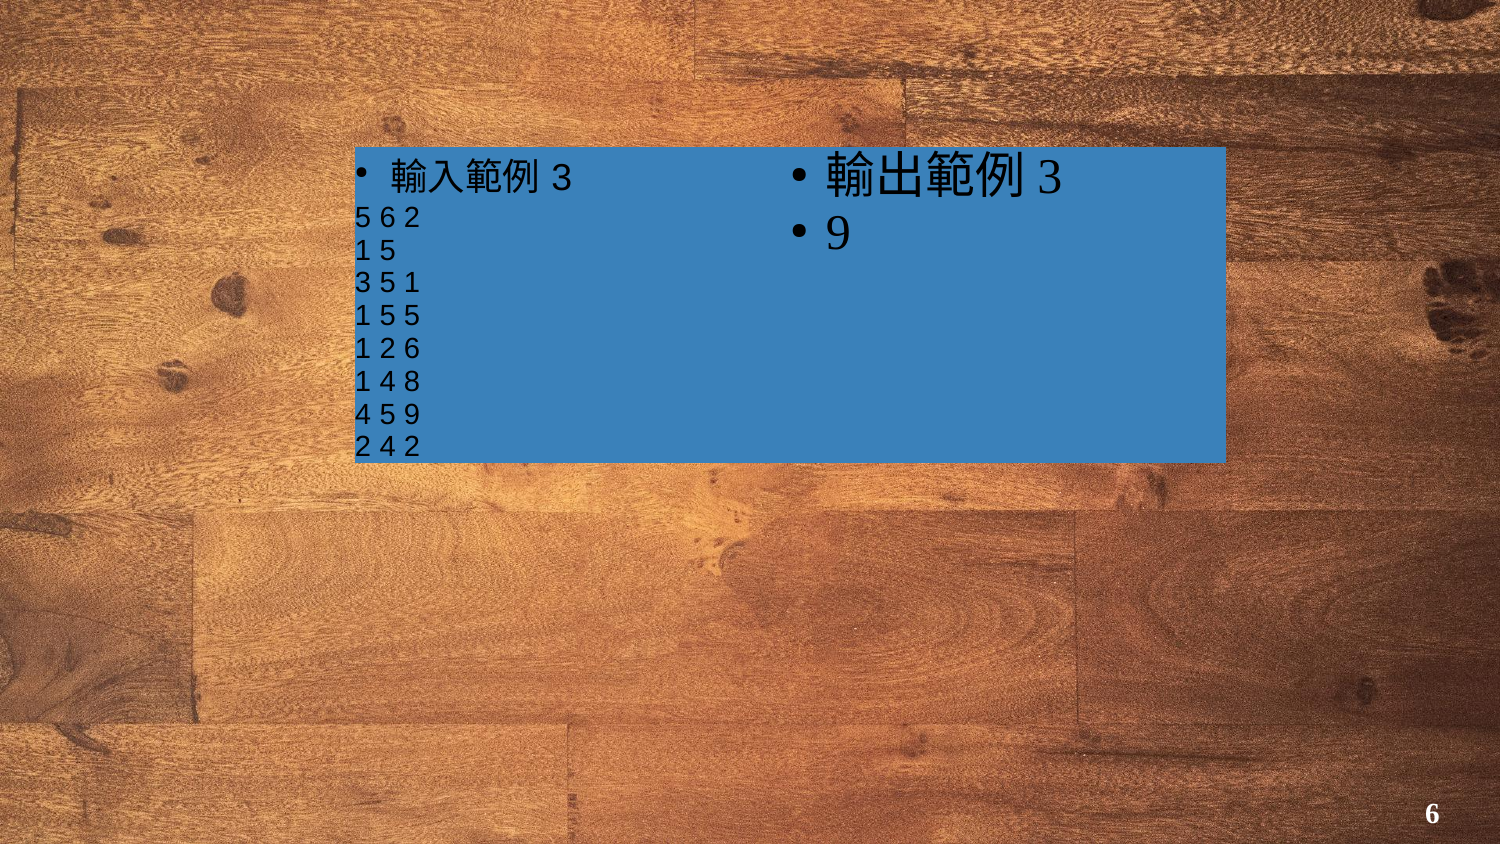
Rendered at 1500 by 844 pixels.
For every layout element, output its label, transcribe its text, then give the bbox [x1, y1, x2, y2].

slide_number 4 [1410, 779, 1500, 844]
table_header 輸出範例3 9 [790, 147, 1226, 463]
table_header 輸入範例3 5 6 2 1 5 3 5 1 1 5 5 1 2 6 1 4 8 4 5 9 2 4 2 [355, 147, 790, 463]
